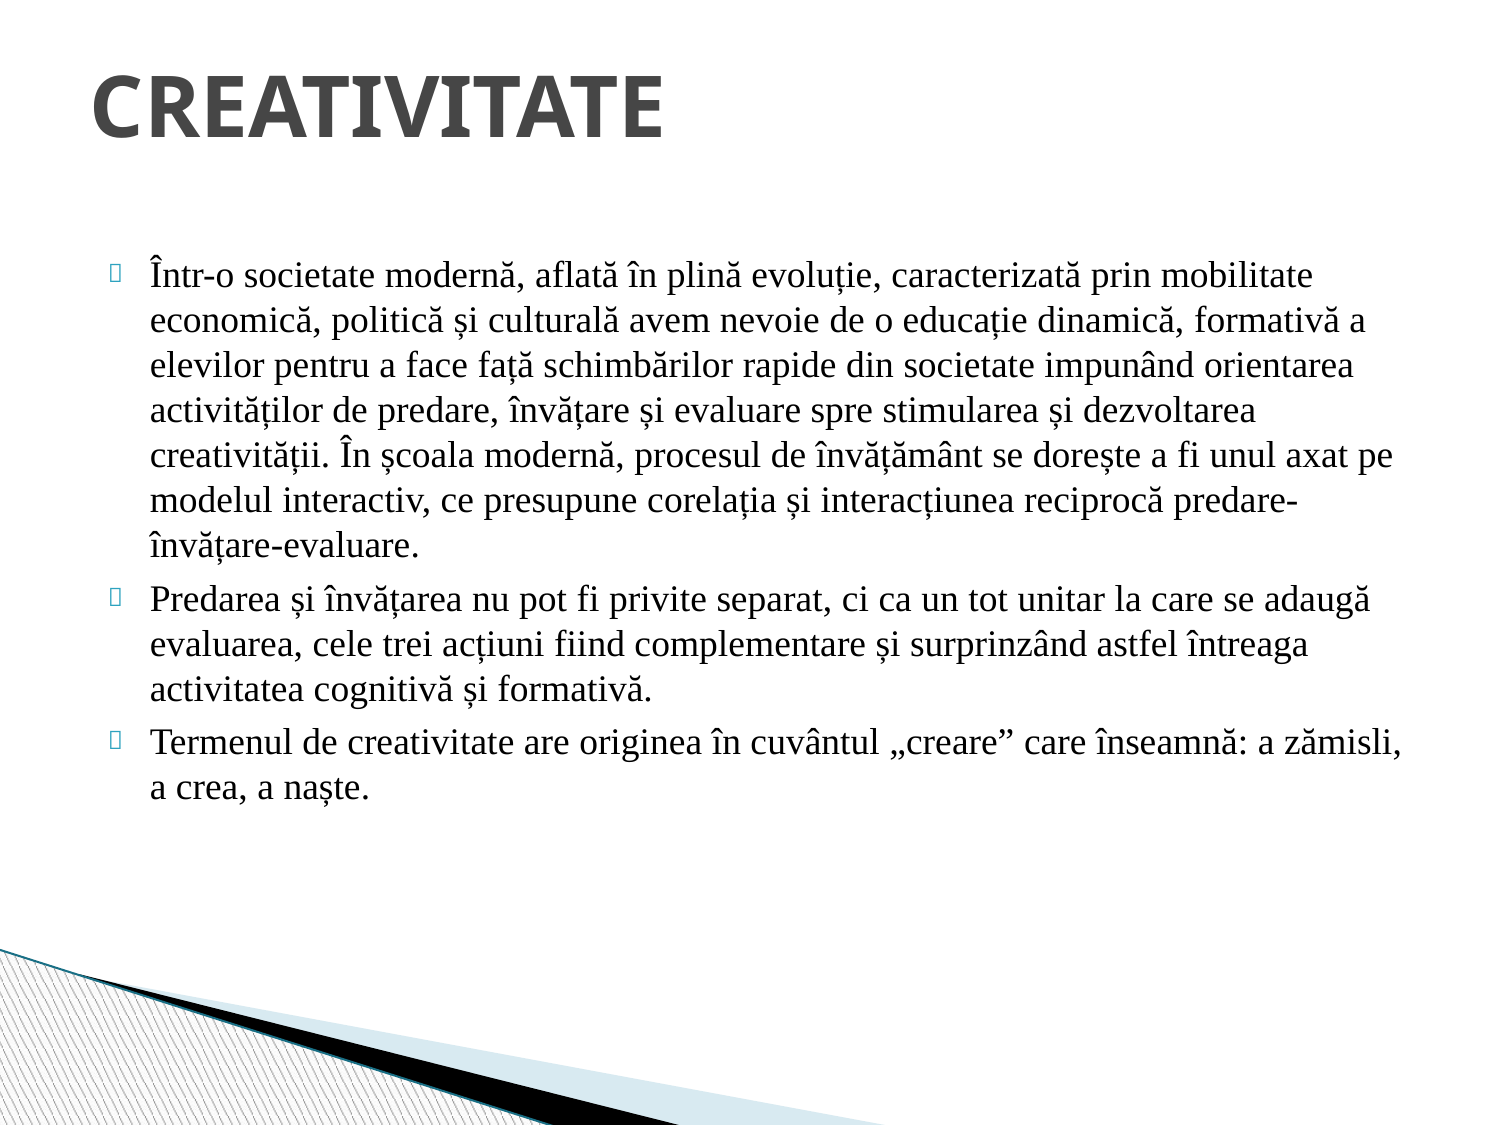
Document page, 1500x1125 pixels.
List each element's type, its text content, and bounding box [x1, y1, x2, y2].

picture [0, 952, 543, 1125]
title CREATIVITATE [75, 45, 1425, 233]
list Într-o societate modernă, aflată în plină evoluție, caracterizată prin mobilitate economică, politică și culturală avem nevoie de o educație dinamică, formativă a elevilor pentru a face față schimbărilor rapide din societate impunând orientarea activităților de predare, învățare și evaluare spre stimularea și dezvoltarea creativității. În școala modernă, procesul de învățământ se dorește a fi unul axat pe modelul interactiv, ce presupune corelația și interacțiunea reciprocă predare-învățare-evaluare. Predarea și învățarea nu pot fi privite separat, ci ca un tot unitar la care se adaugă evaluarea, cele trei acțiuni fiind complementare și surprinzând astfel întreaga activitatea cognitivă și formativă. Termenul de creativitate are originea în cuvântul „creare” care înseamnă: a zămisli, a crea, a naște. [75, 243, 1425, 986]
